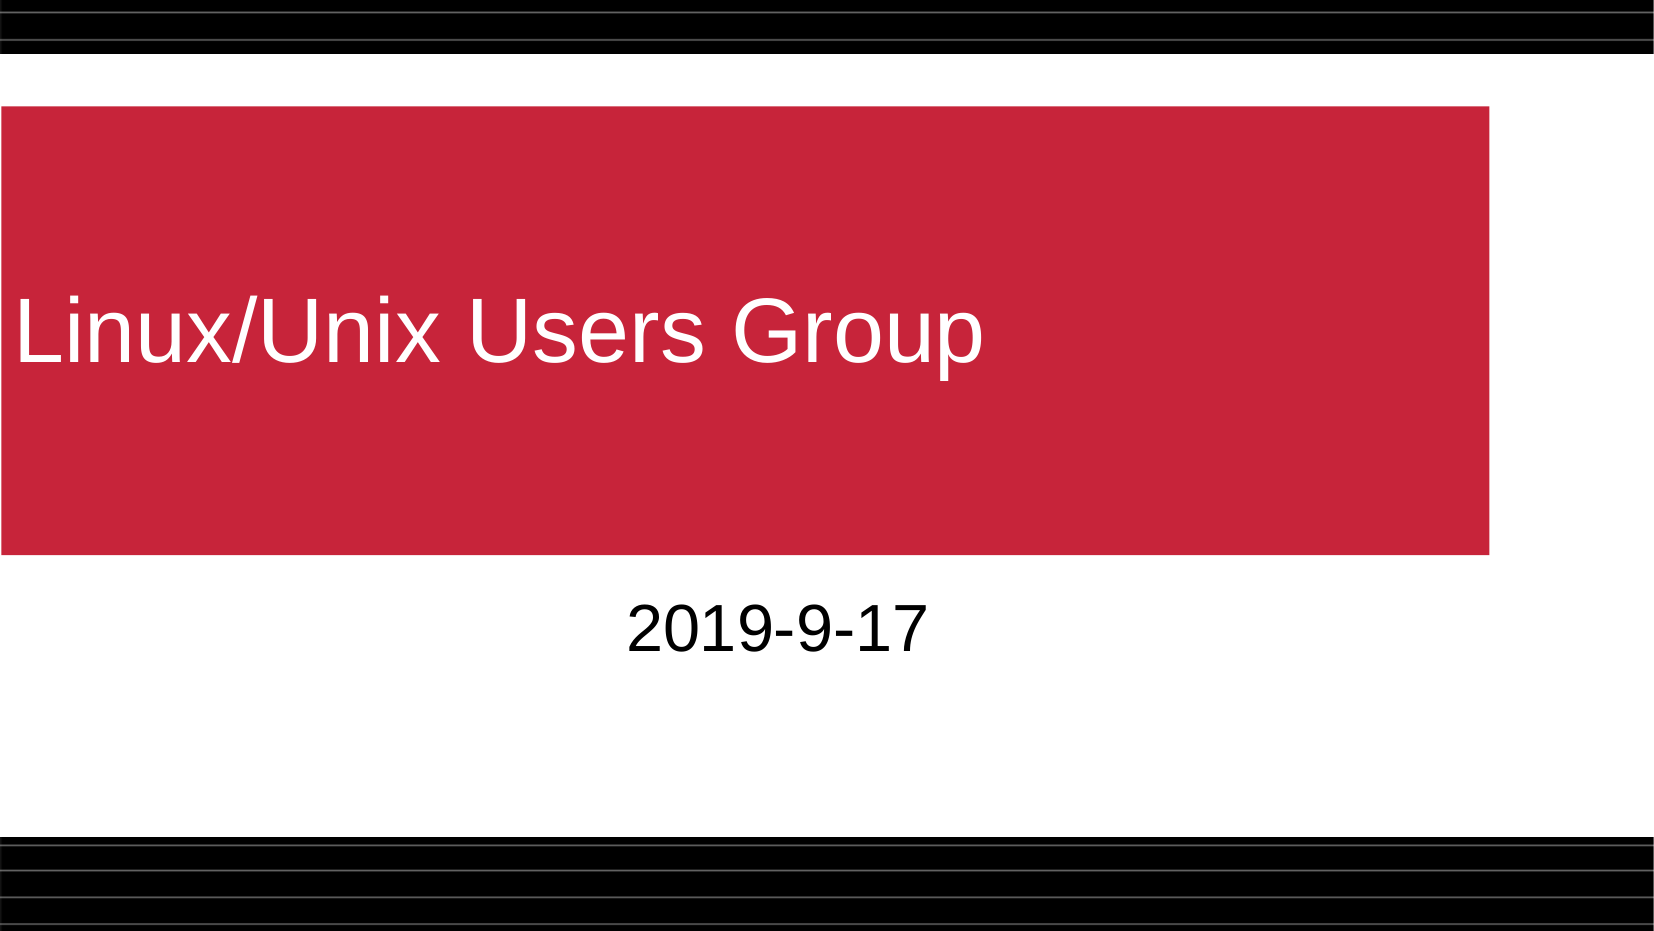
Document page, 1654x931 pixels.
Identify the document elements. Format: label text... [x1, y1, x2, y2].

subtitle 2019-9-17 [625, 590, 1489, 804]
picture [0, 0, 1654, 54]
title Linux/Unix Users Group [1, 106, 1490, 556]
picture [0, 837, 1654, 931]
